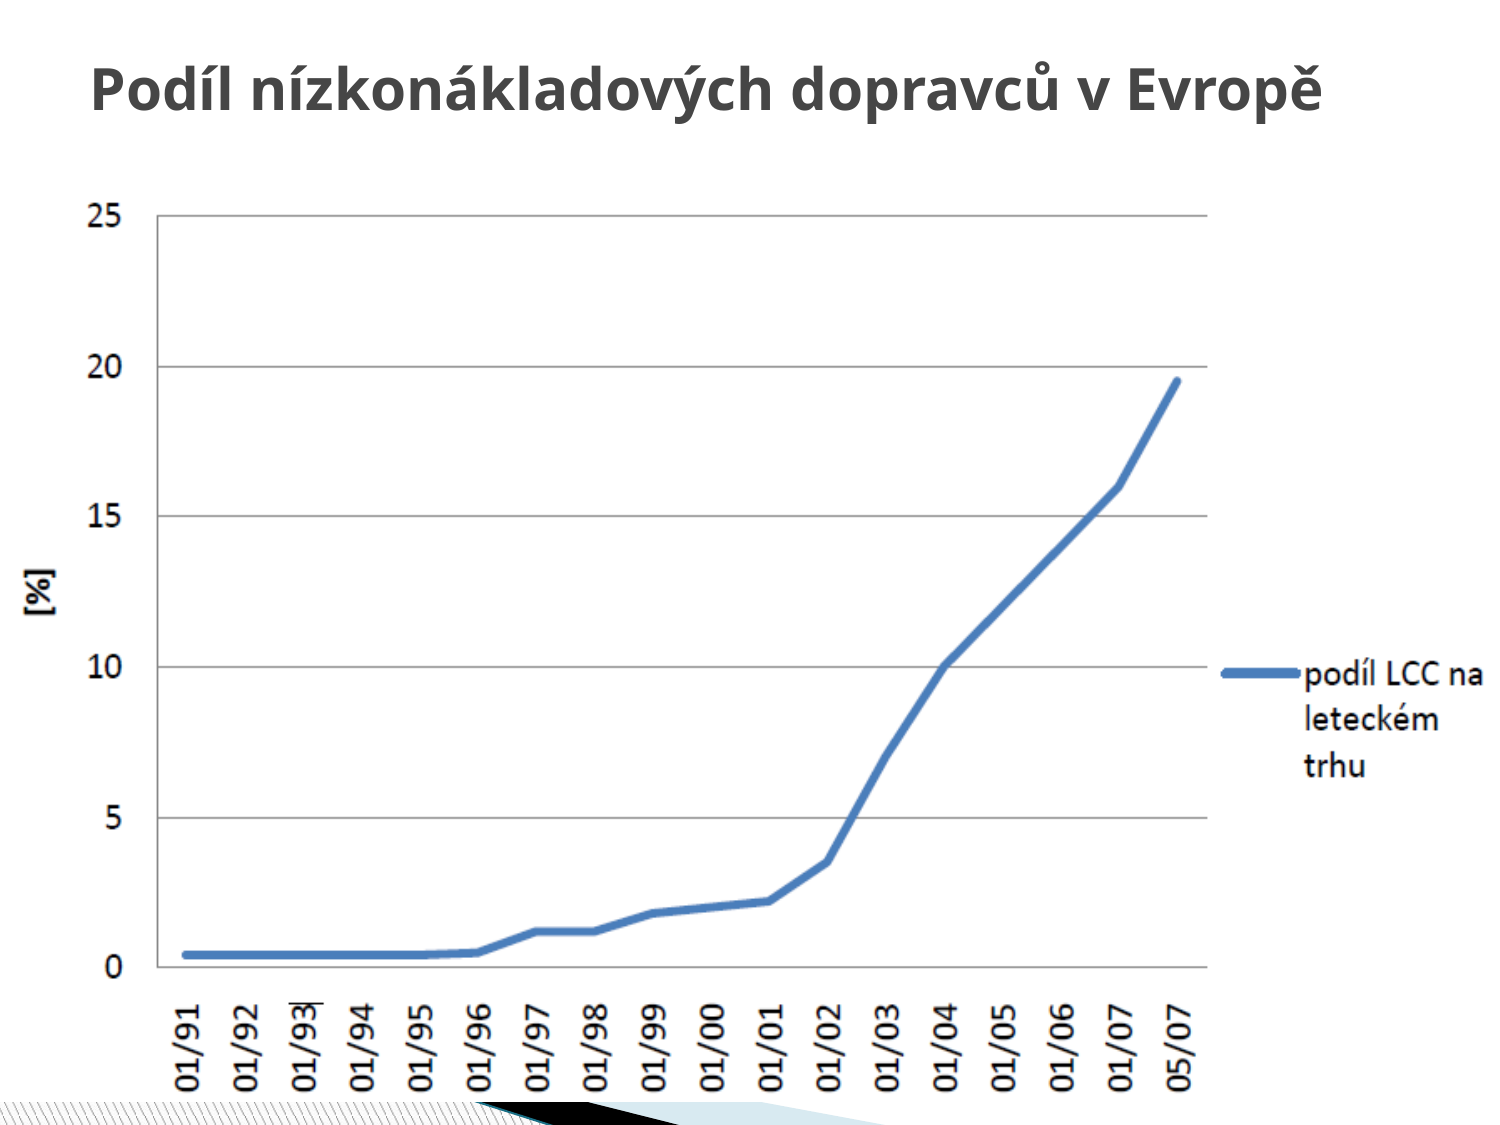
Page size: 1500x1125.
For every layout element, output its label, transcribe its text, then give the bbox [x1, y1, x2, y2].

picture [0, 172, 1500, 1125]
title Podíl nízkonákladových dopravců v Evropě [75, 45, 1425, 172]
